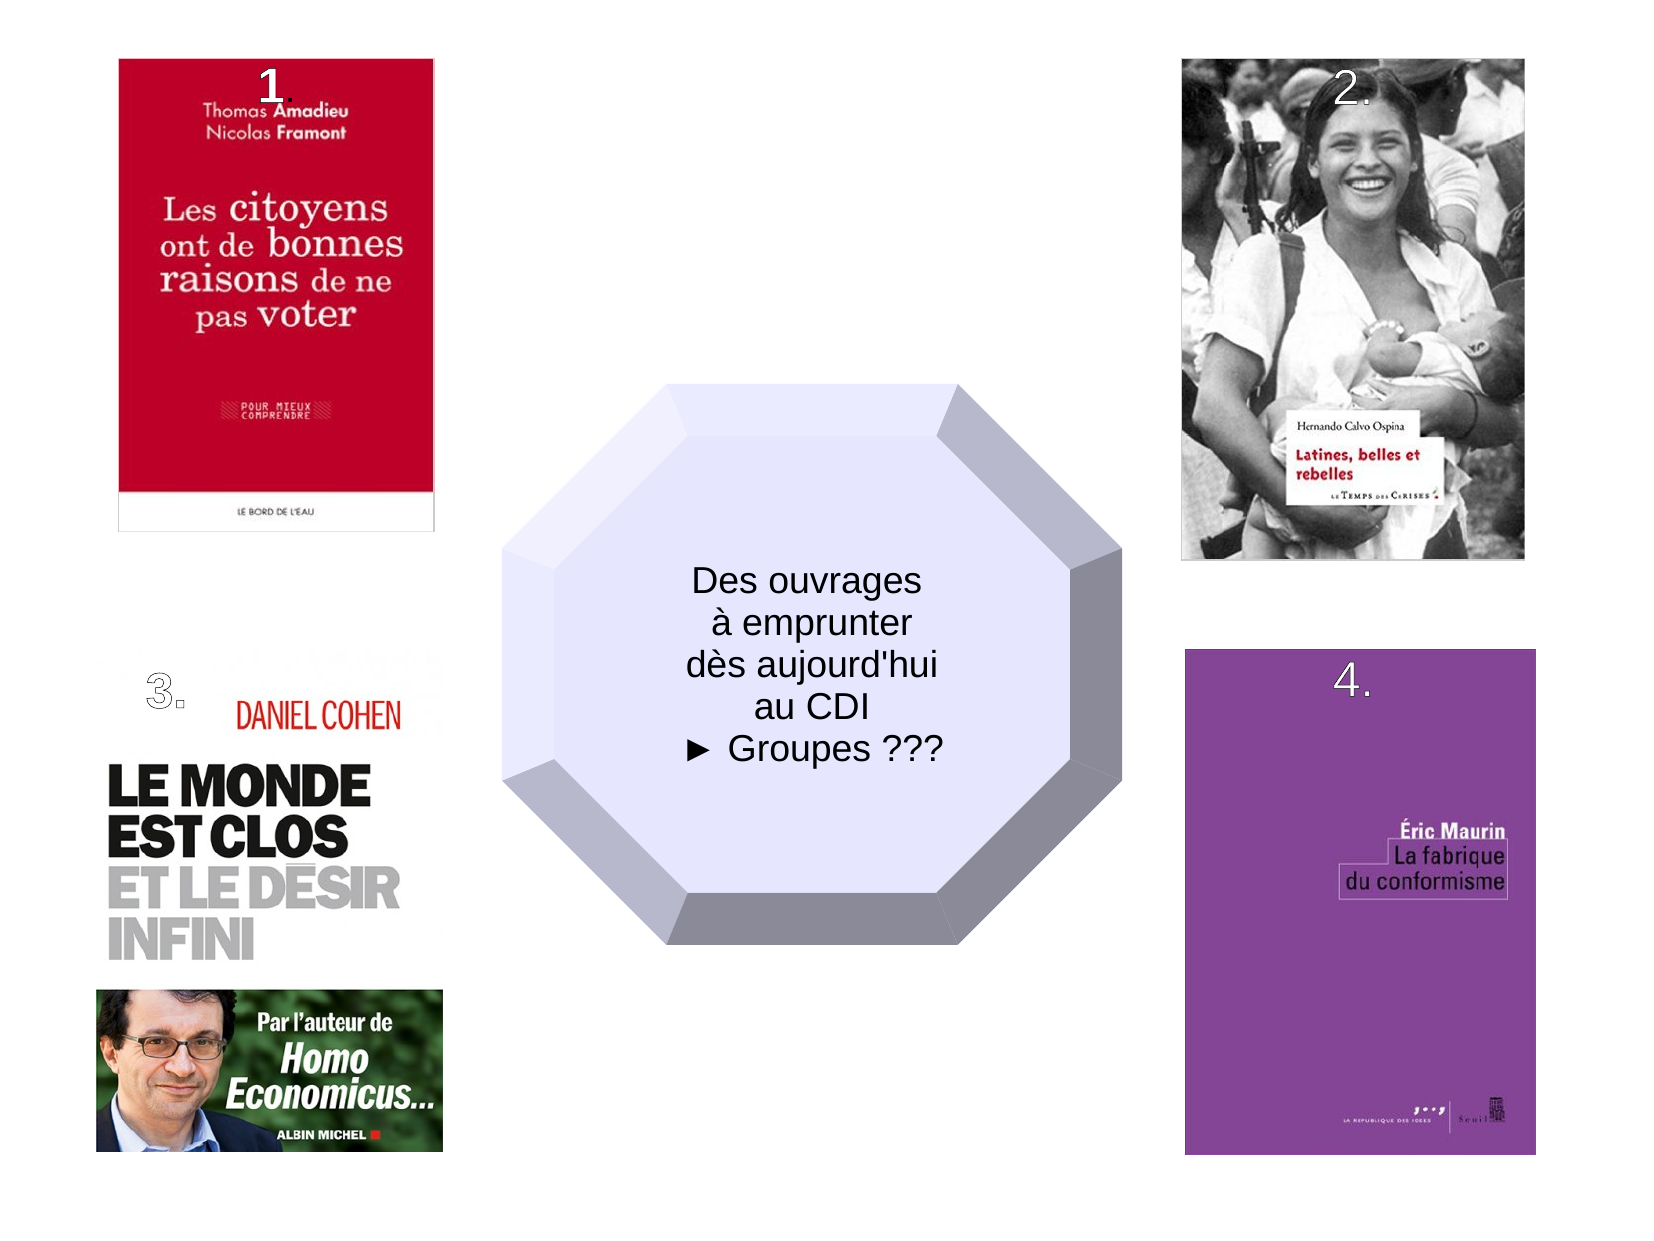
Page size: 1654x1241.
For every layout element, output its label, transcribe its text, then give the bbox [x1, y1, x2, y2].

picture [96, 649, 443, 1152]
picture [1185, 649, 1536, 1155]
picture [118, 58, 435, 532]
text_box Des ouvrages à emprunter dès aujourd'hui au CDI ► Groupes ??? [554, 436, 1070, 892]
picture [1181, 58, 1525, 562]
